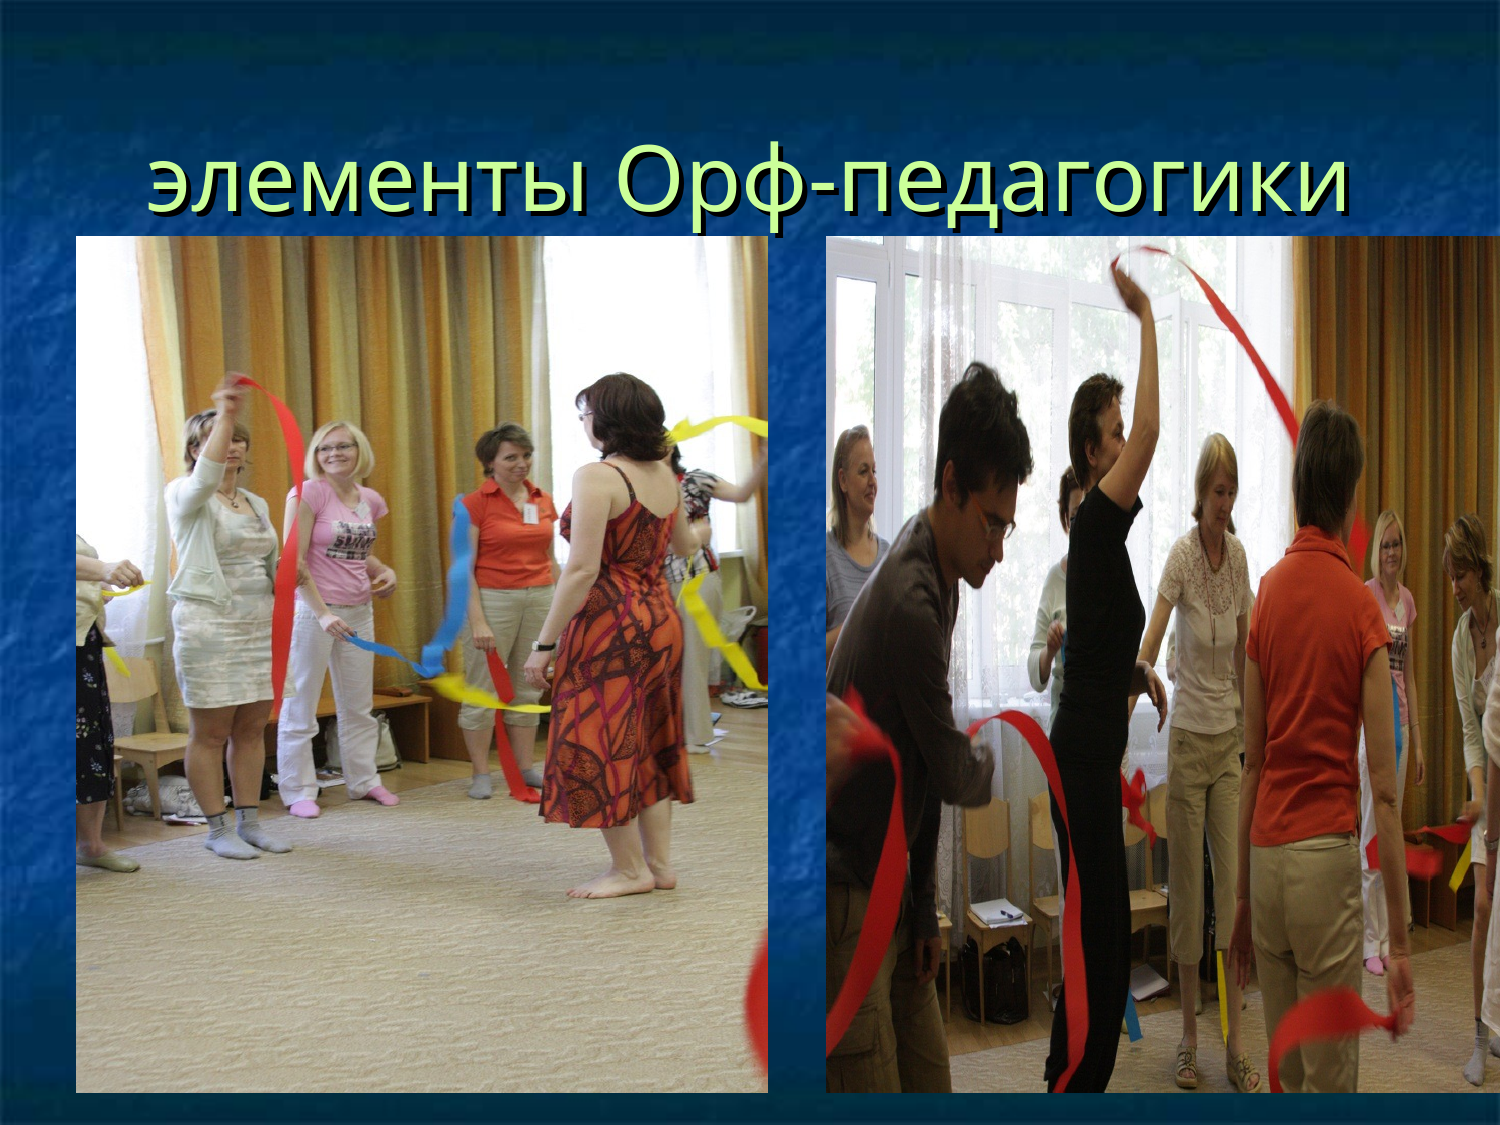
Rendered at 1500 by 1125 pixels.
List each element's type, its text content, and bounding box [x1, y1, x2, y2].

title элементы Орф-педагогики [75, 57, 1426, 293]
picture [0, 0, 1500, 1125]
